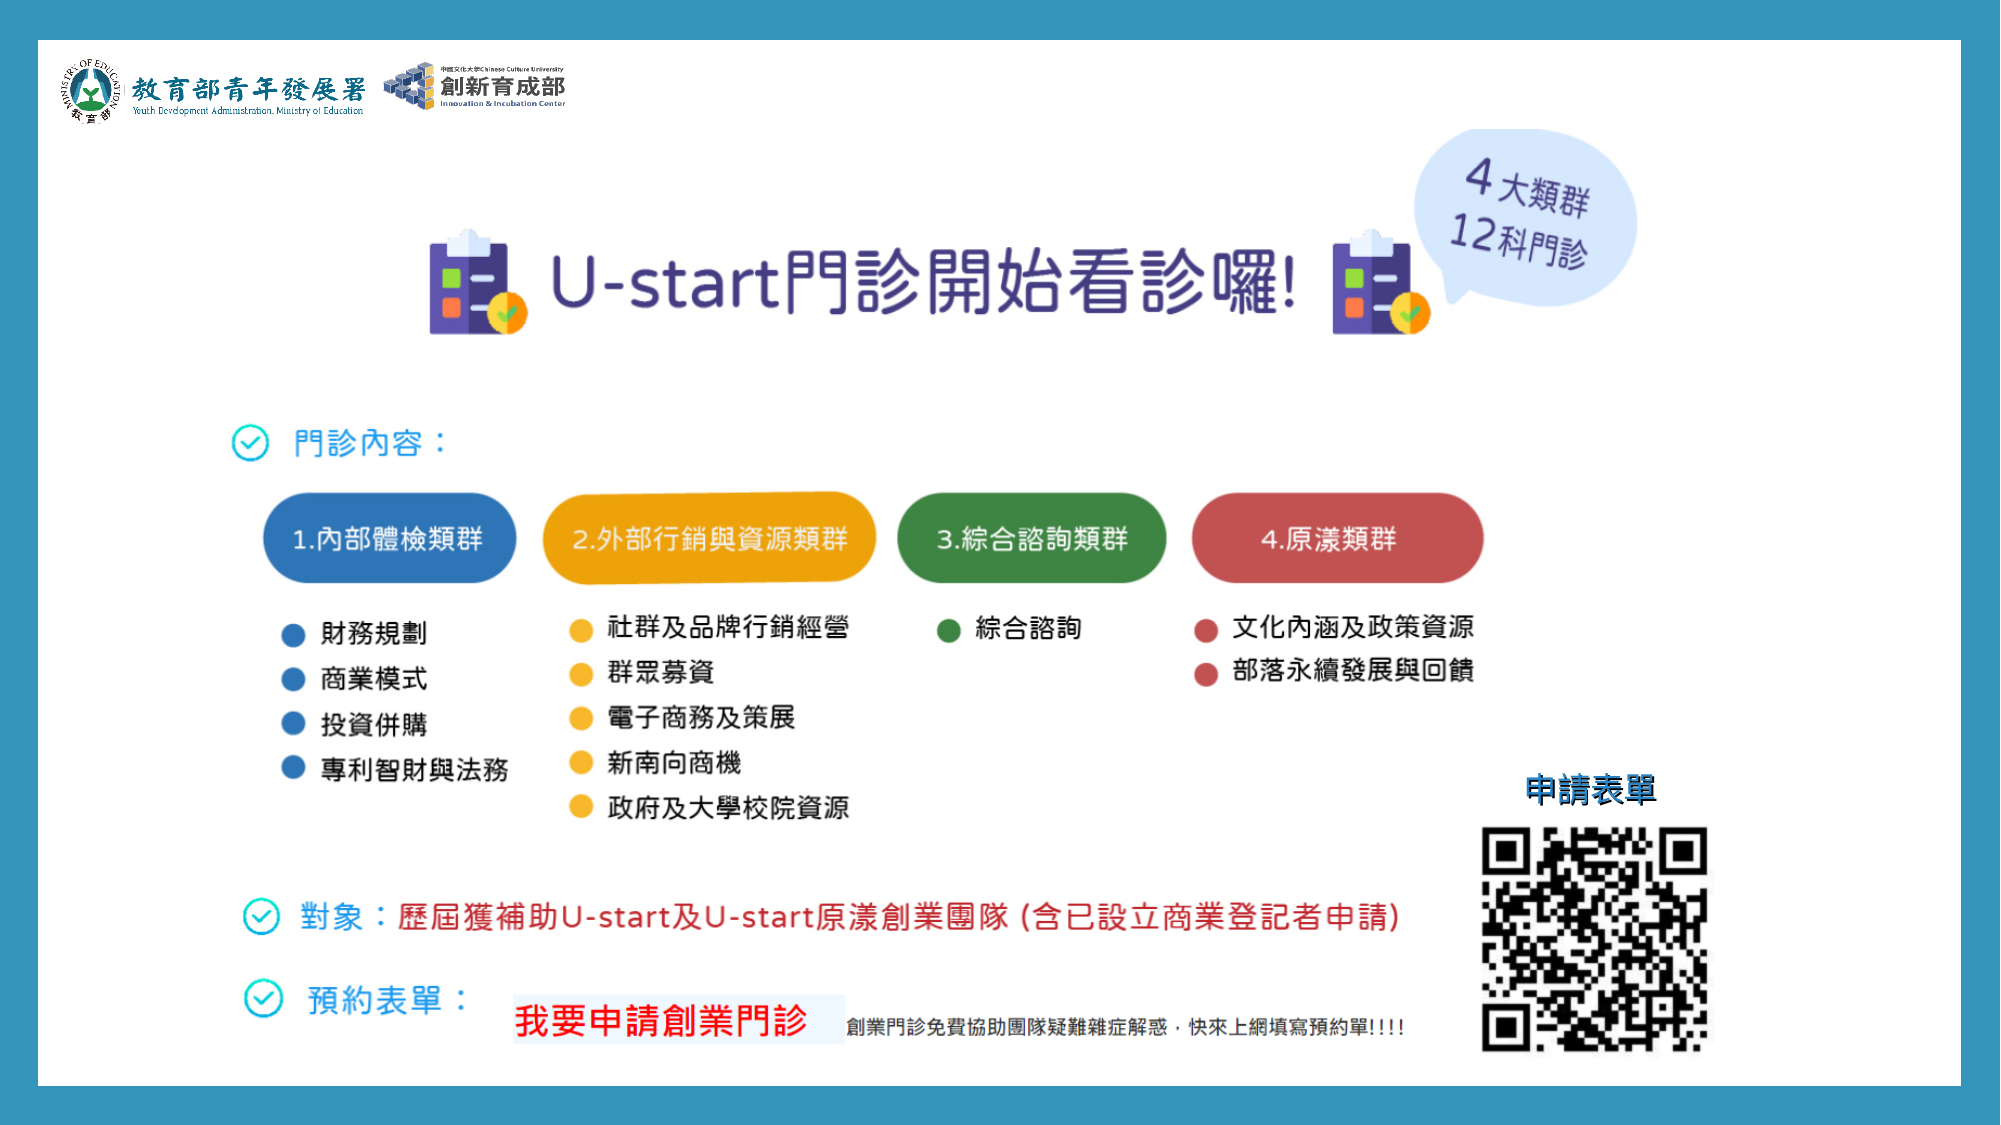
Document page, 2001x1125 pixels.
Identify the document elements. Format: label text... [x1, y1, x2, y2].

text_box 申請表單 [1509, 760, 1710, 815]
text_box 12 [1530, 1020, 1811, 1081]
picture [200, 129, 1724, 1065]
